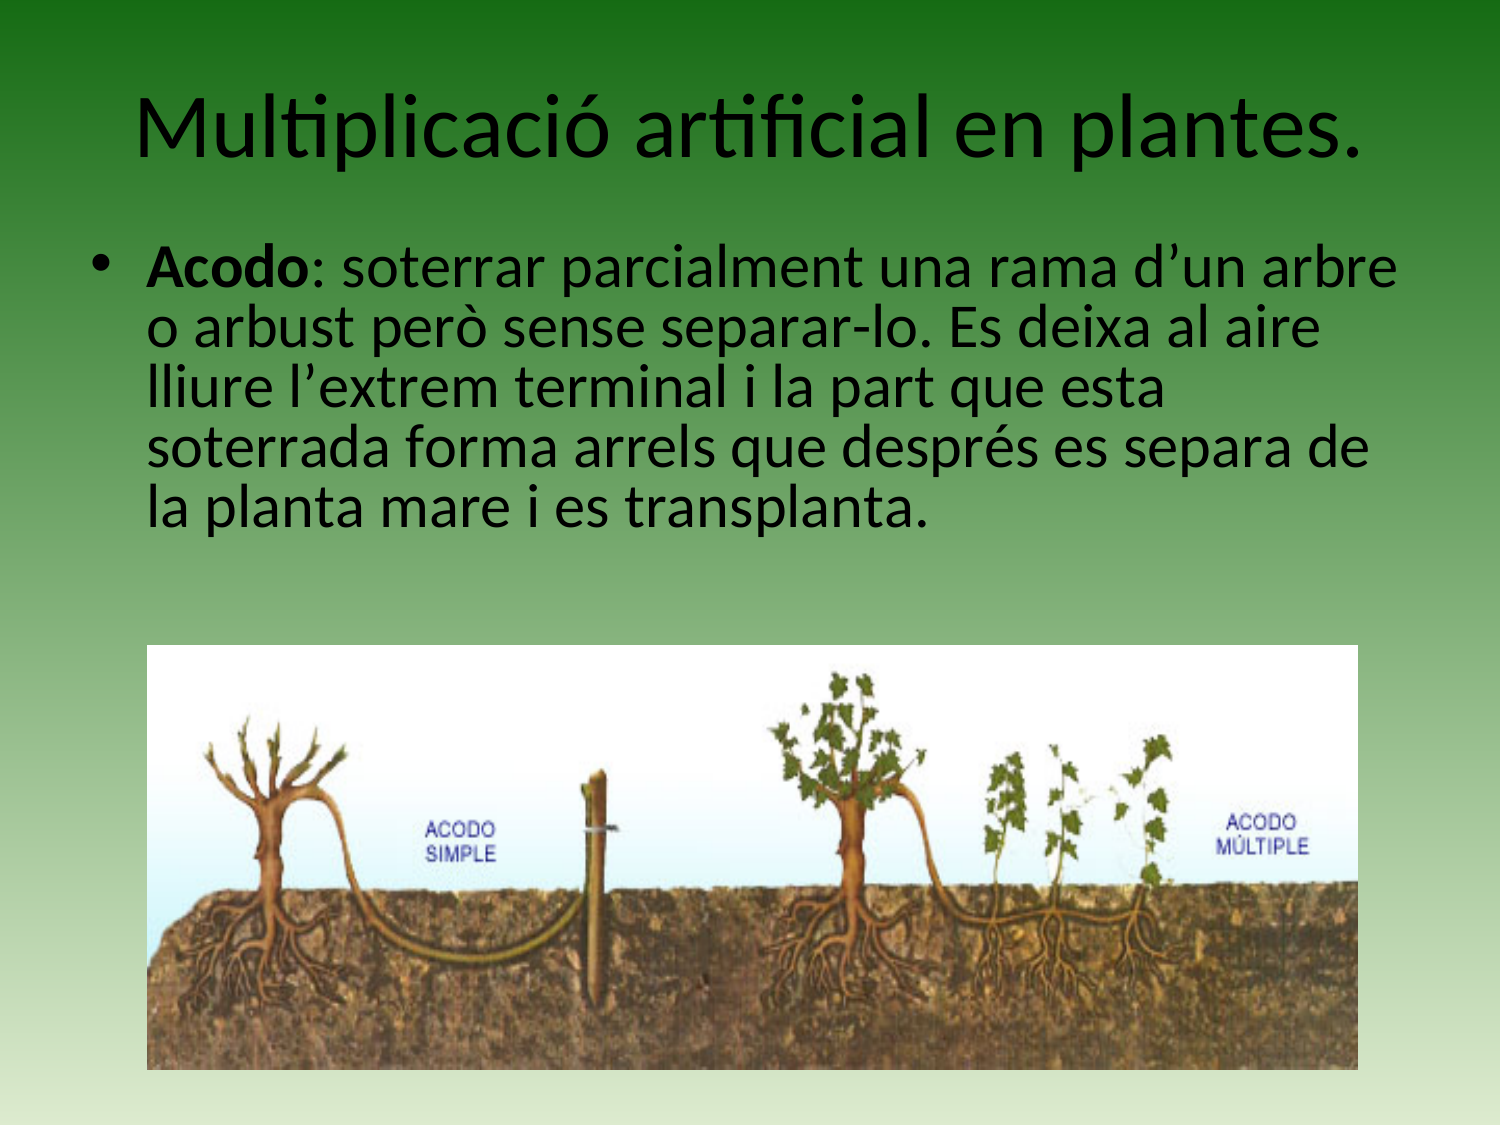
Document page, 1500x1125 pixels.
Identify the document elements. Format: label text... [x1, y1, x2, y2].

picture [147, 645, 1358, 1070]
list Acodo: soterrar parcialment una rama d’un arbre o arbust però sense separar-lo. Es deixa al aire lliure l’extrem terminal i la part que esta soterrada forma arrels que després es separa de la planta mare i es transplanta. [75, 231, 1426, 563]
title Multiplicació artificial en plantes. [75, 45, 1426, 197]
